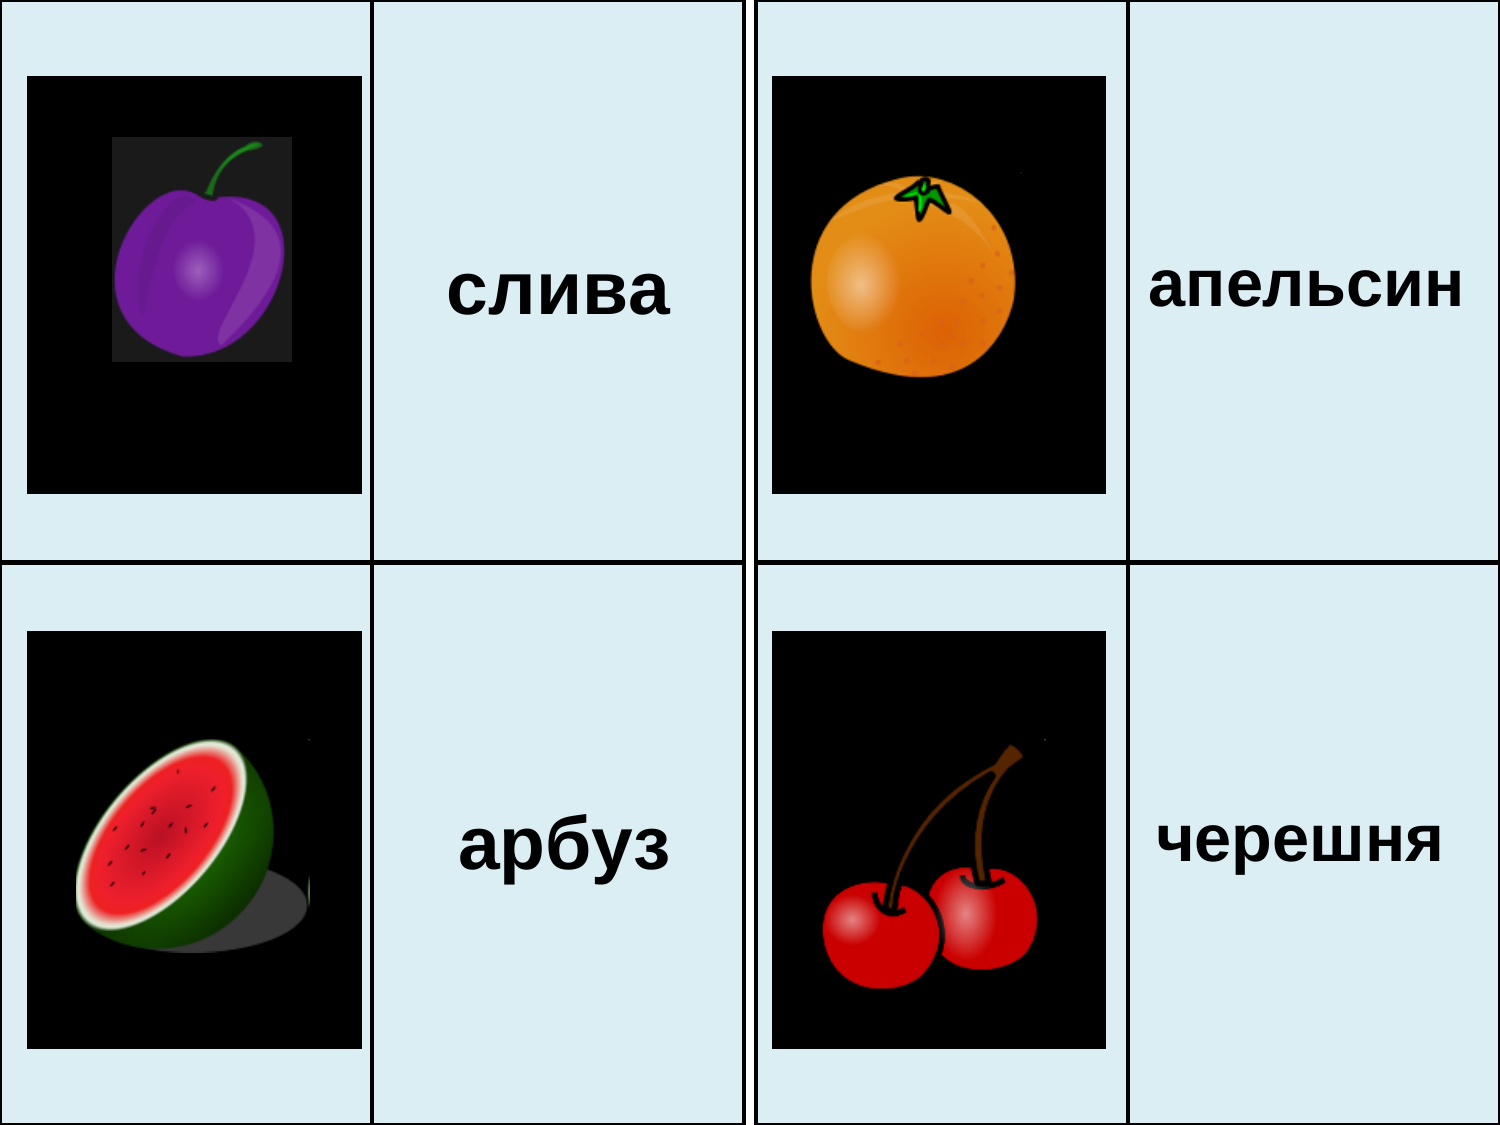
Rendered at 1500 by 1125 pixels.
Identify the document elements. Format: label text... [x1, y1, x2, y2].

text_box черешня [1141, 786, 1479, 883]
picture [820, 739, 1046, 995]
picture [809, 172, 1022, 382]
text_box арбуз [443, 786, 707, 893]
text_box слива [431, 231, 685, 338]
text_box [755, 0, 1500, 1125]
picture [76, 739, 310, 953]
text_box [0, 0, 745, 1125]
text_box апельсин [1133, 231, 1499, 328]
picture [112, 137, 292, 362]
